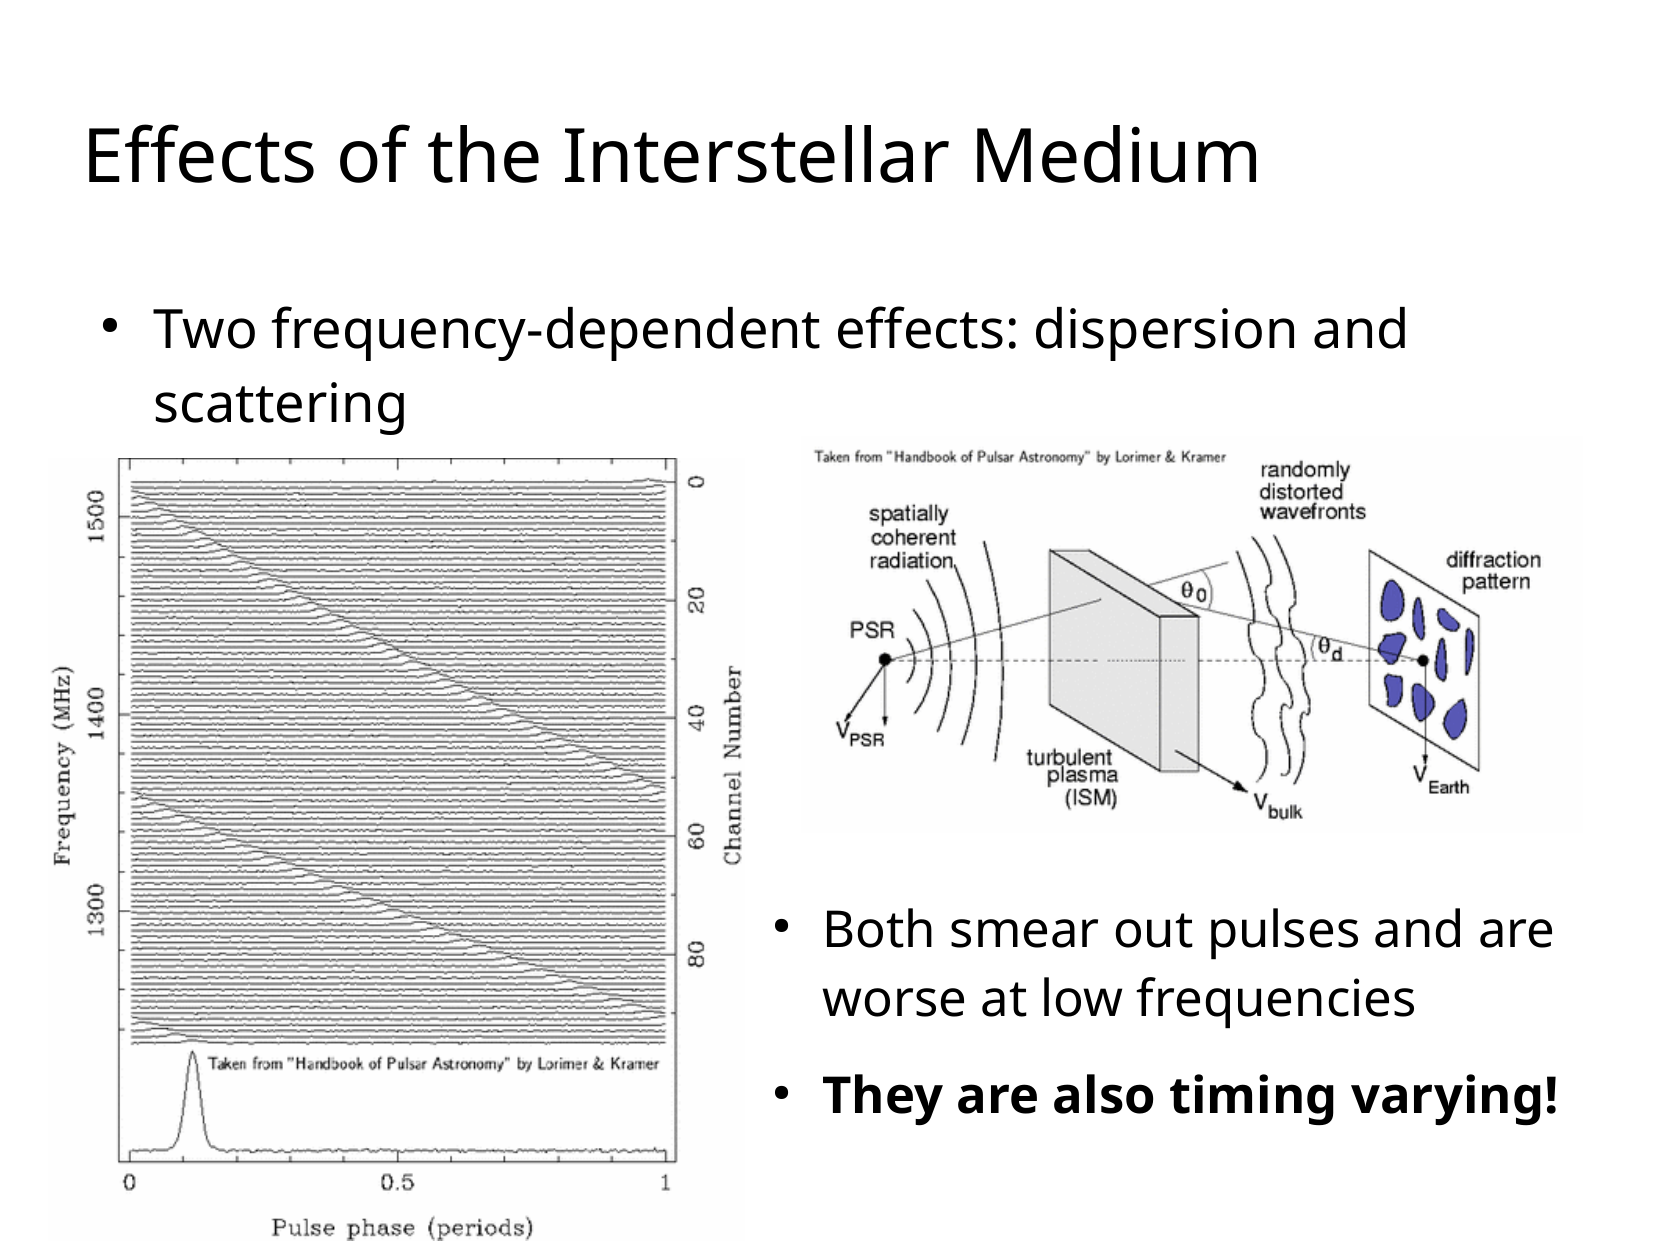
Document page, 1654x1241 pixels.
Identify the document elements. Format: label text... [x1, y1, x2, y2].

title Effects of the Interstellar Medium [82, 49, 1571, 257]
list Both smear out pulses and are worse at low frequencies They are also timing varying! [755, 892, 1607, 1182]
list Two frequency-dependent effects: dispersion and scattering [82, 290, 1538, 461]
picture [48, 458, 745, 1241]
picture [801, 436, 1583, 833]
